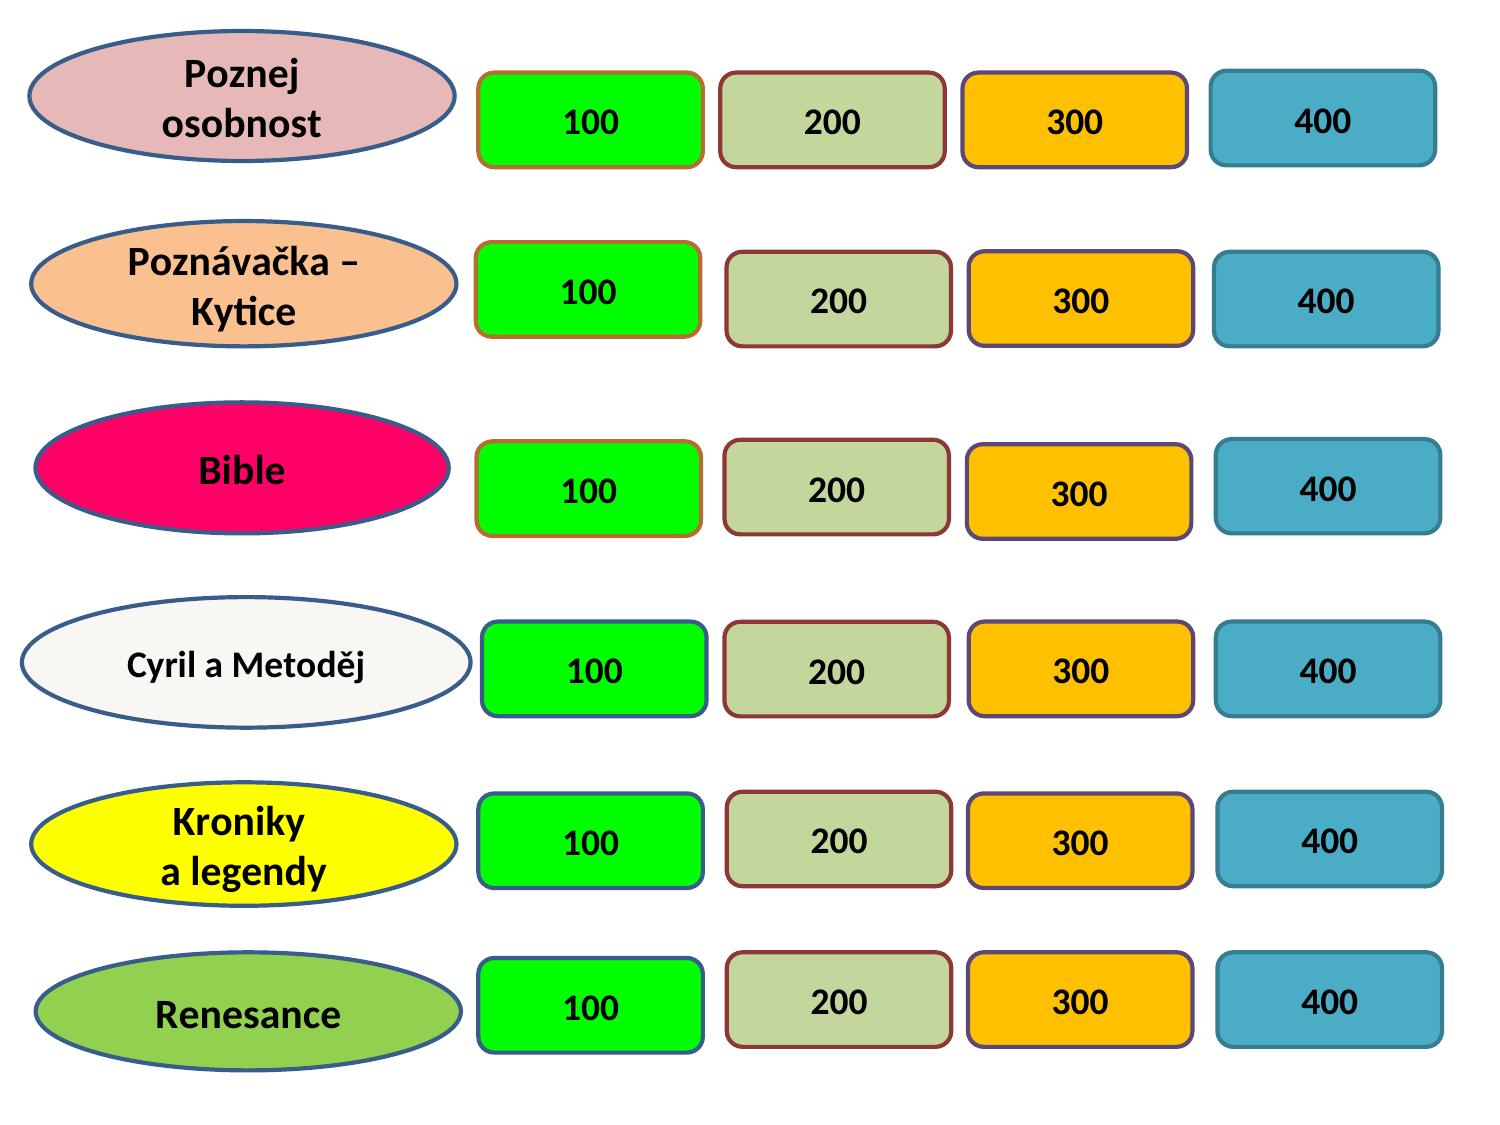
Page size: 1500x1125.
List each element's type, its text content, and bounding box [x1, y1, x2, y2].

text_box 200 [726, 791, 952, 887]
text_box 300 [968, 621, 1194, 717]
text_box 100 [475, 242, 701, 337]
text_box 400 [1213, 251, 1439, 347]
text_box 100 [478, 72, 703, 168]
text_box 300 [967, 793, 1193, 889]
text_box 400 [1215, 439, 1441, 534]
text_box 300 [966, 444, 1192, 539]
text_box 100 [478, 957, 703, 1053]
text_box 100 [476, 441, 702, 536]
text_box Bible [35, 402, 449, 534]
text_box 200 [724, 621, 949, 717]
text_box 400 [1215, 621, 1441, 717]
text_box 400 [1210, 70, 1436, 166]
text_box Poznávačka – Kytice [31, 221, 457, 347]
text_box 200 [720, 72, 945, 168]
text_box Cyril a Metoděj [21, 597, 471, 728]
text_box Renesance [35, 952, 461, 1071]
text_box 200 [724, 439, 949, 535]
text_box Kroniky a legendy [31, 782, 457, 906]
text_box 300 [968, 251, 1194, 346]
text_box 400 [1217, 791, 1443, 887]
text_box 200 [726, 251, 952, 347]
text_box 300 [962, 72, 1188, 168]
text_box 100 [482, 621, 707, 717]
text_box Poznej osobnost [29, 31, 455, 161]
text_box 200 [726, 952, 952, 1047]
text_box 100 [478, 793, 703, 889]
text_box 300 [967, 952, 1193, 1047]
text_box 400 [1217, 952, 1443, 1047]
